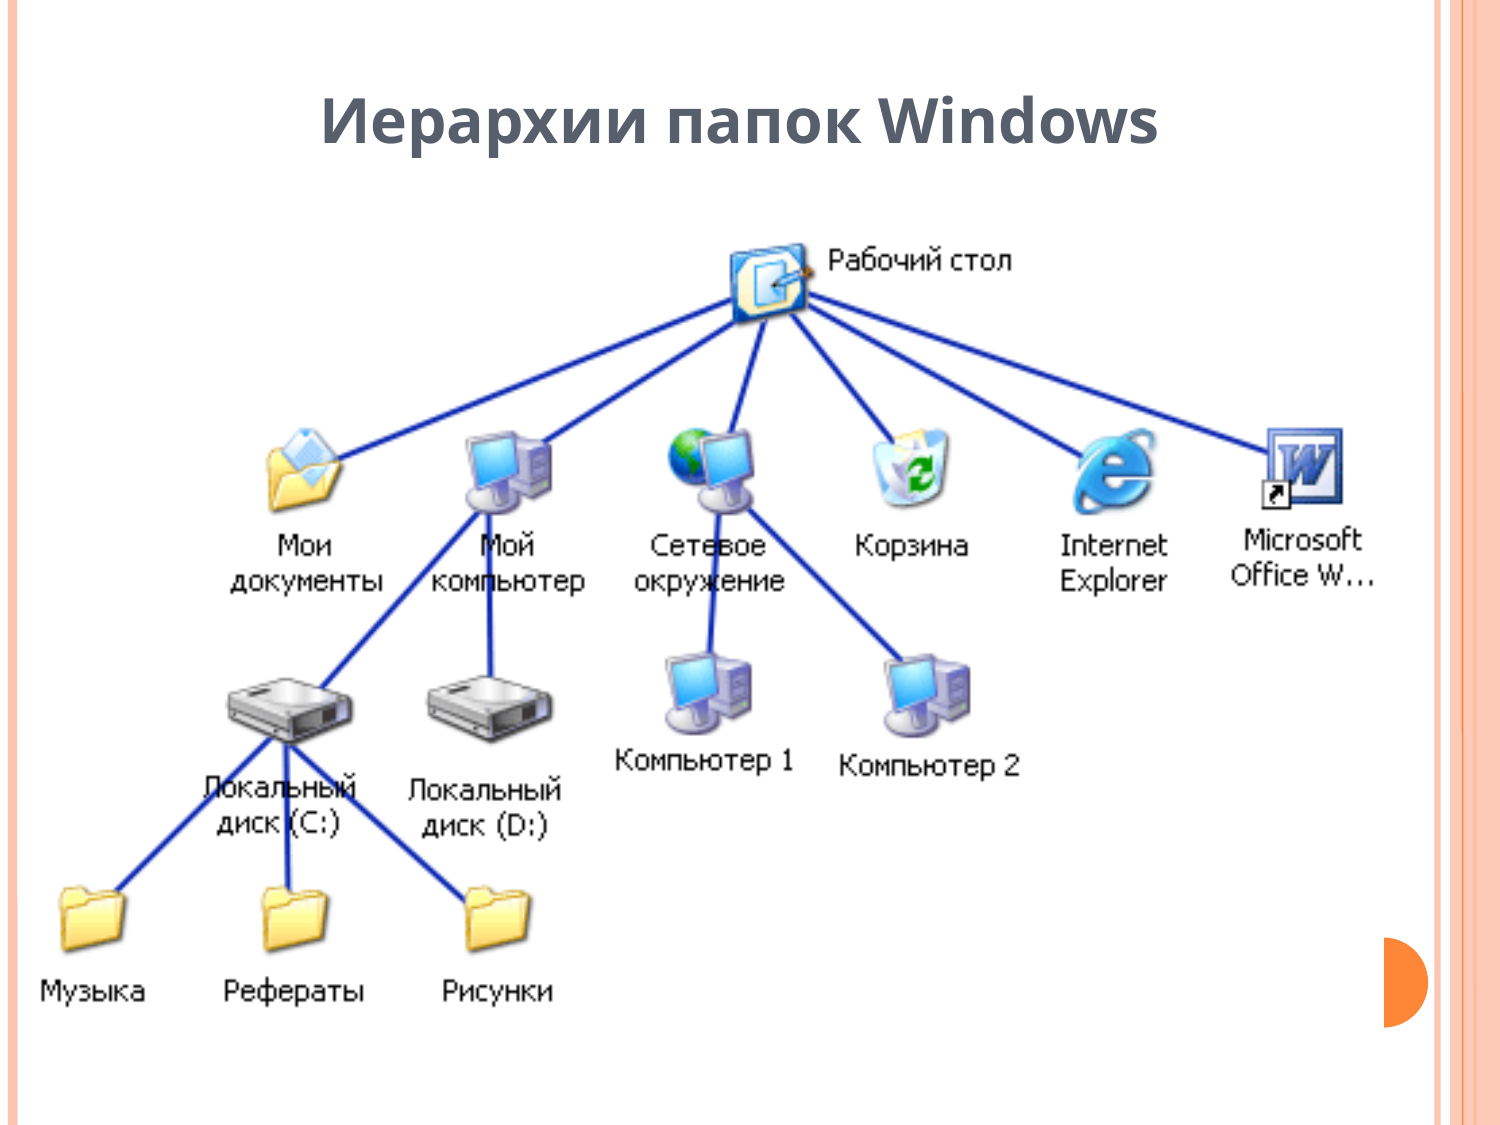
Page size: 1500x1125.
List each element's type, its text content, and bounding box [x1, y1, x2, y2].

title Иерархии папок Windows [64, 42, 1415, 164]
picture [29, 236, 1384, 1032]
